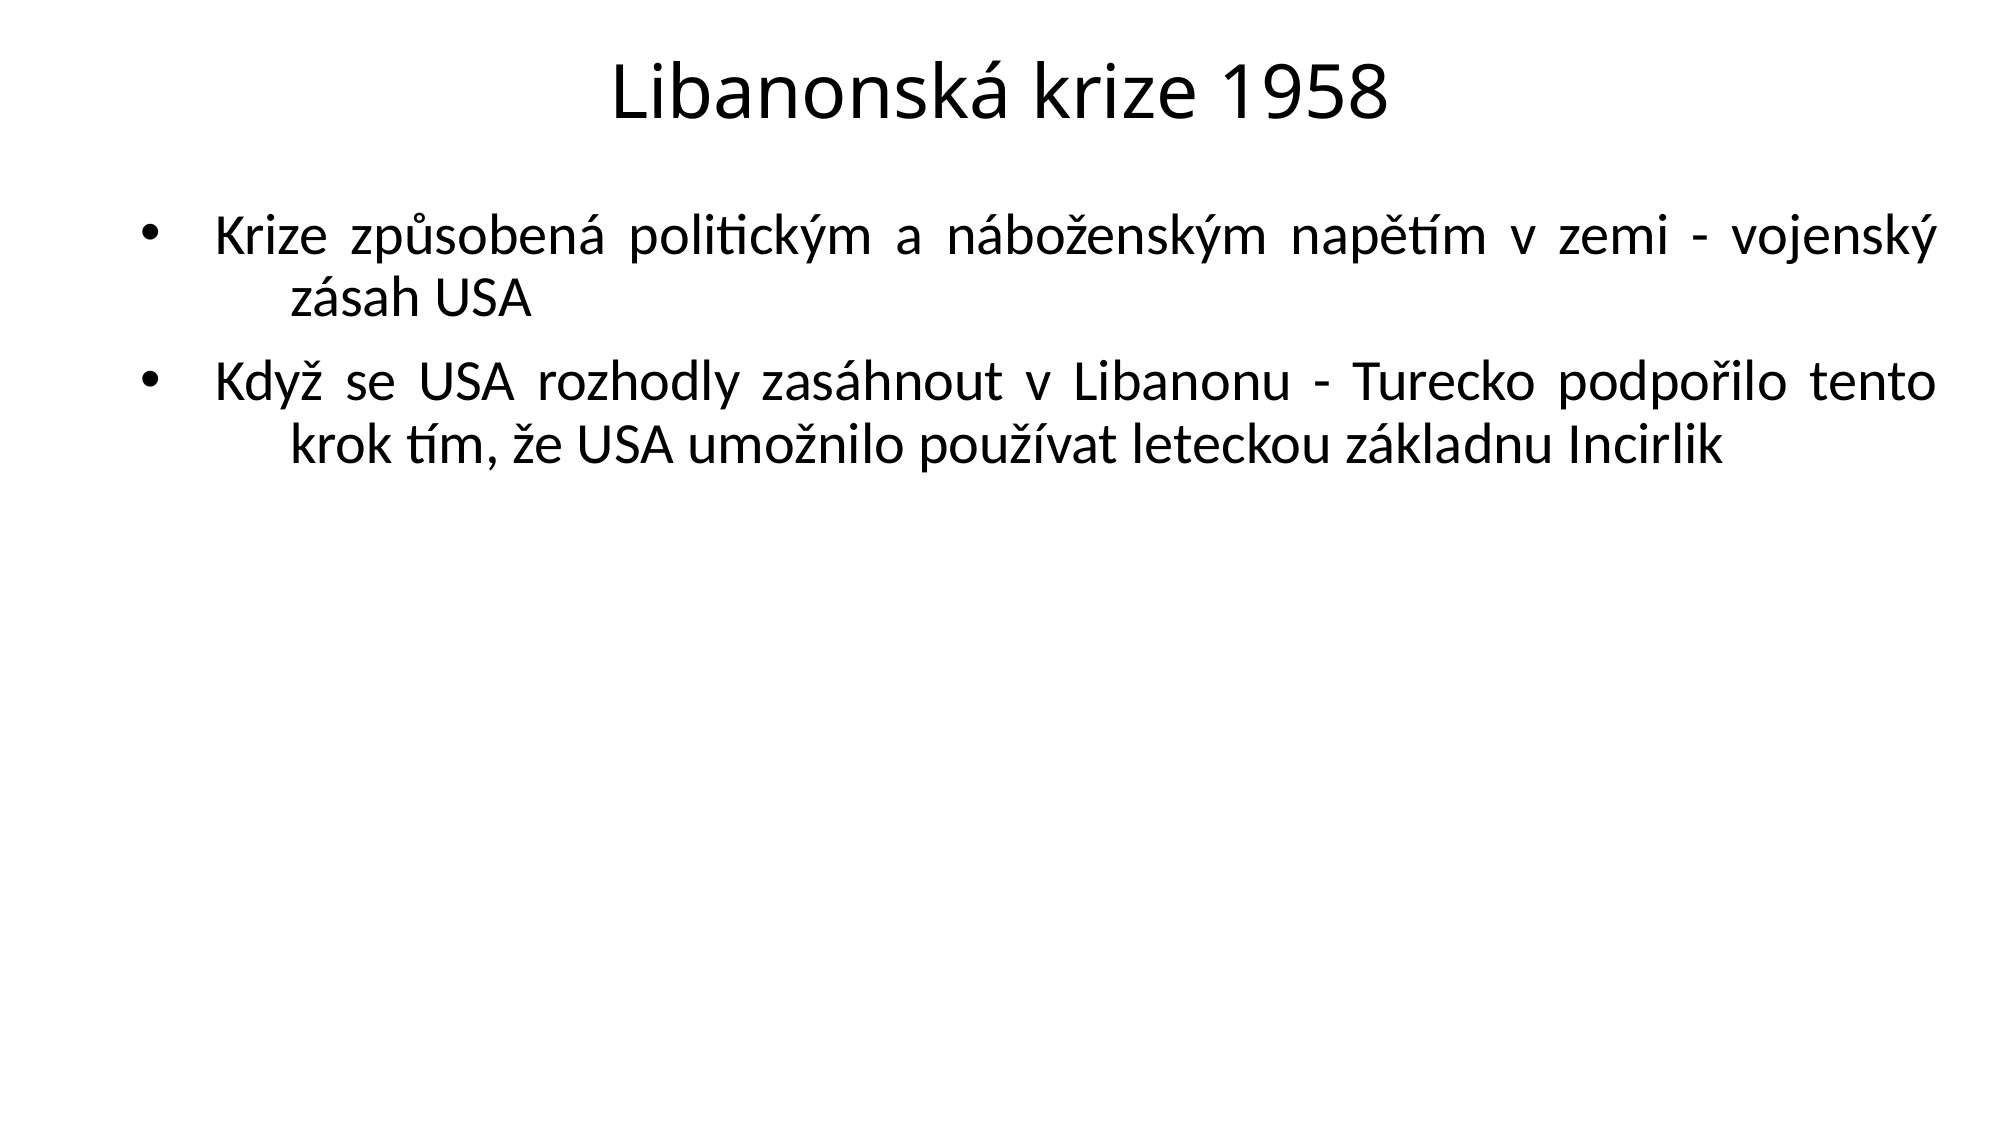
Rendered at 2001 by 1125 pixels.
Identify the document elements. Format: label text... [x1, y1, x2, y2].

list Krize způsobená politickým a náboženským napětím v zemi - vojenský zásah USA Když se USA rozhodly zasáhnout v Libanonu - Turecko podpořilo tento krok tím, že USA umožnilo používat leteckou základnu Incirlik [125, 196, 1954, 1005]
title Libanonská krize 1958 [324, 41, 1675, 146]
